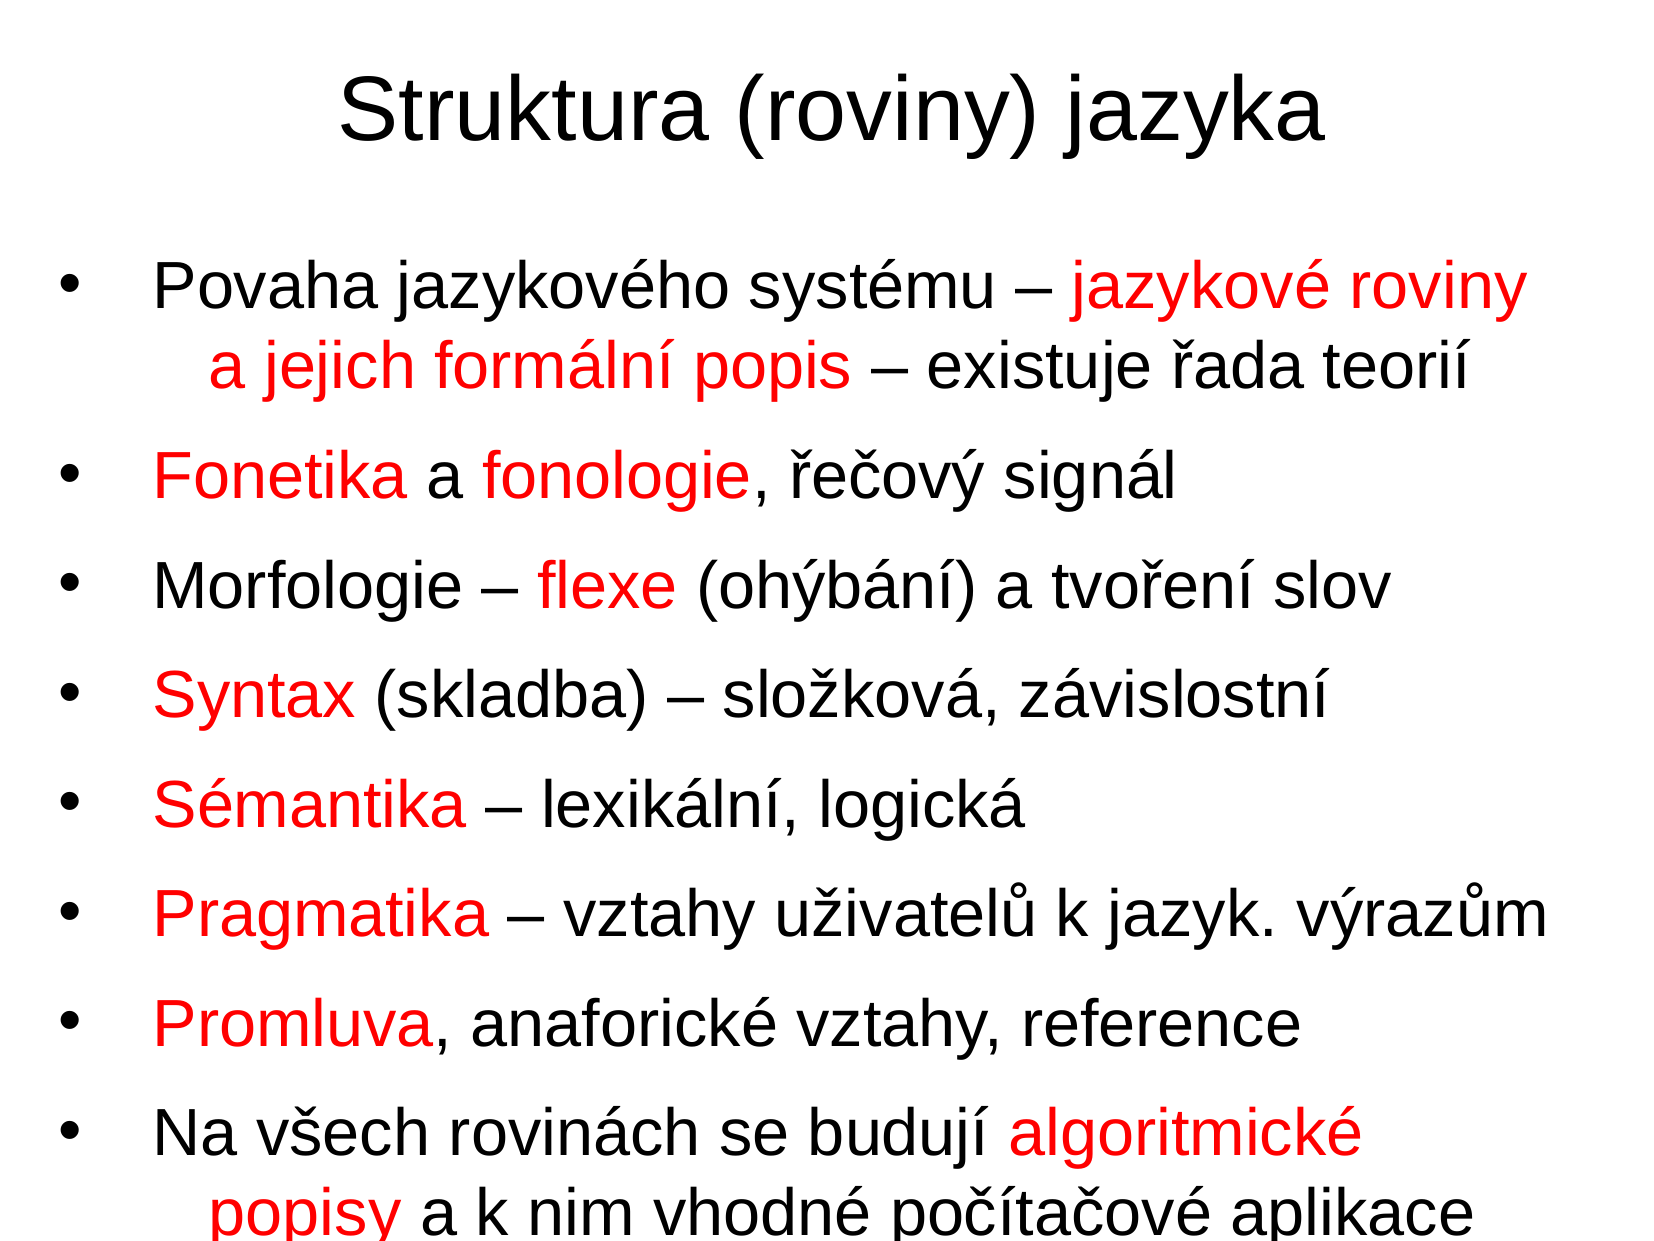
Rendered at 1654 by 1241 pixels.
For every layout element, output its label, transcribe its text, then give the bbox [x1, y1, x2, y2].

title Struktura (roviny) jazyka [88, 0, 1577, 208]
list Povaha jazykového systému – jazykové roviny a jejich formální popis – existuje řada teorií Fonetika a fonologie, řečový signál Morfologie – flexe (ohýbání) a tvoření slov Syntax (skladba) – složková, závislostní Sémantika – lexikální, logická Pragmatika – vztahy uživatelů k jazyk. výrazům Promluva, anaforické vztahy, reference Na všech rovinách se budují algoritmické popisy a k nim vhodné počítačové aplikace [59, 242, 1571, 1241]
